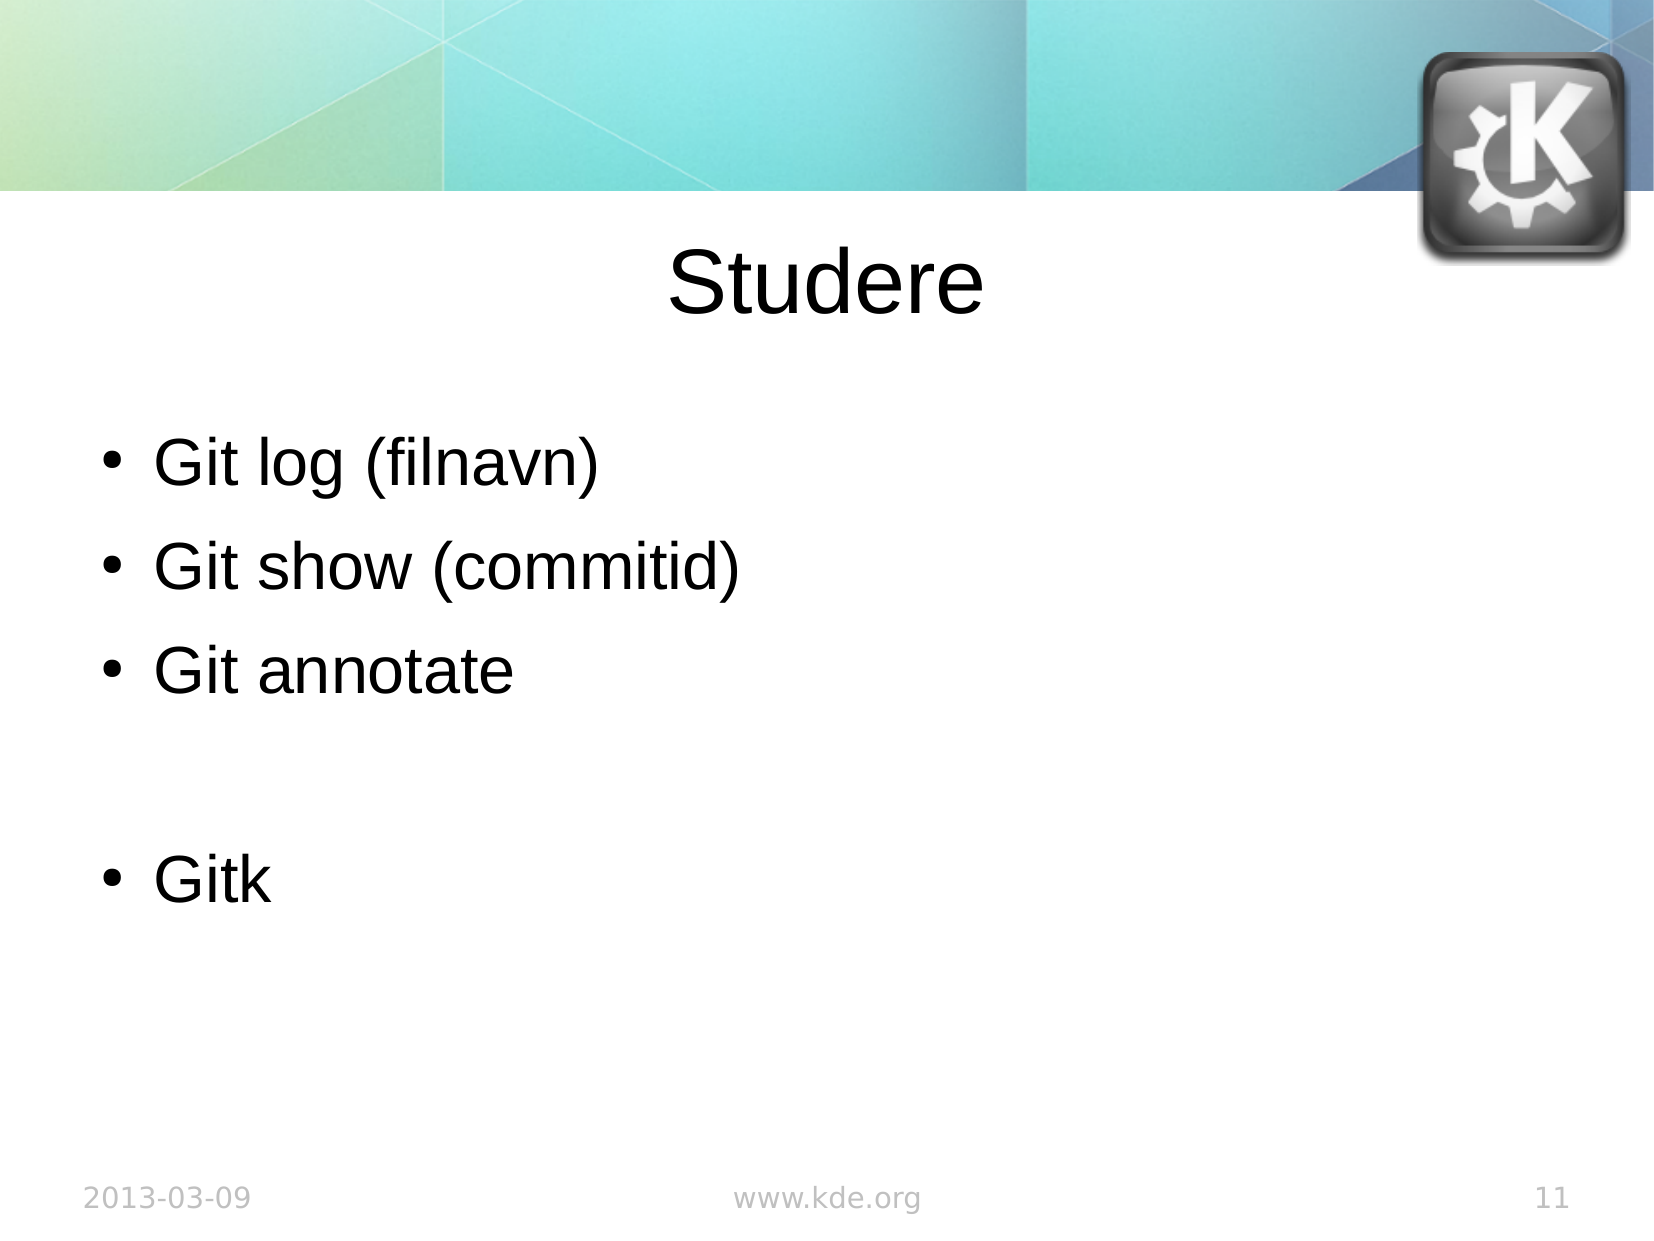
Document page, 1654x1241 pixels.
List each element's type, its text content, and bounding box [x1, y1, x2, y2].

picture [0, 0, 1654, 191]
title Studere [82, 178, 1571, 386]
list Git log (filnavn) Git show (commitid) Git annotate Gitk [82, 424, 1571, 1144]
